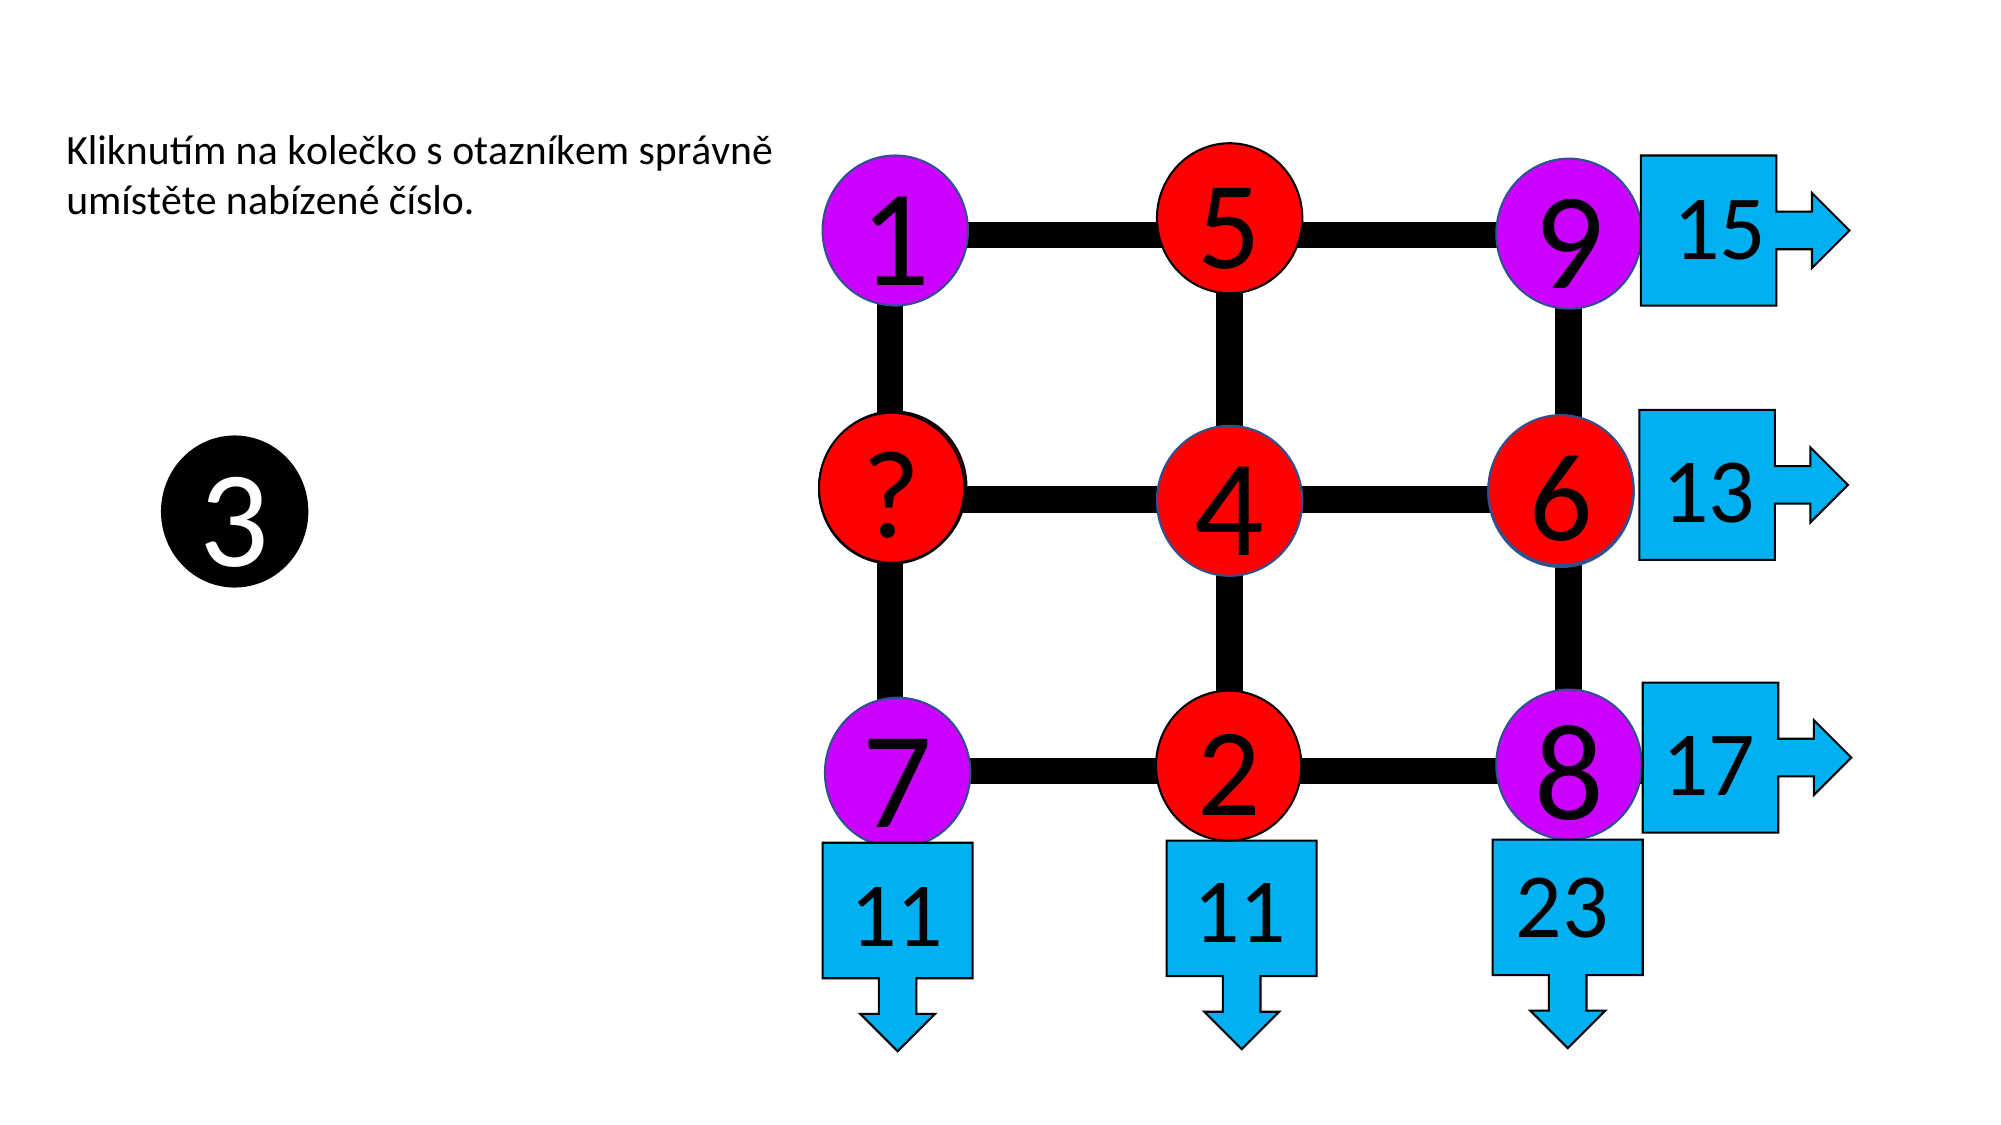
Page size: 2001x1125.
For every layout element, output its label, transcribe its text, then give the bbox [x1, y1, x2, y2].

text_box 17 [1647, 695, 1771, 822]
text_box [1781, 192, 1850, 268]
text_box [869, 560, 907, 700]
text_box 8 [1496, 689, 1642, 837]
text_box [1216, 575, 1242, 691]
text_box [822, 842, 973, 1052]
text_box 11 [835, 847, 959, 974]
text_box [1492, 839, 1643, 1049]
text_box [1300, 759, 1498, 784]
text_box Kliknutím na kolečko s otazníkem správně umístěte nabízené číslo. [51, 114, 789, 231]
text_box [963, 487, 1158, 512]
text_box [967, 223, 1162, 248]
text_box [1297, 223, 1497, 248]
text_box [970, 759, 1158, 784]
text_box [837, 539, 845, 547]
text_box [1302, 487, 1490, 512]
text_box 6 [1488, 415, 1634, 566]
text_box [846, 547, 855, 554]
text_box [918, 553, 929, 559]
text_box [1640, 682, 1852, 833]
text_box ? [819, 412, 965, 563]
text_box [1166, 840, 1317, 1050]
text_box [1639, 409, 1848, 560]
text_box 11 [1178, 842, 1302, 969]
text_box 2 [1156, 690, 1302, 841]
text_box 3 [161, 436, 308, 587]
text_box 1 [822, 155, 968, 306]
text_box 15 [1658, 160, 1781, 286]
text_box [1216, 293, 1242, 426]
text_box 7 [824, 697, 971, 842]
text_box [1640, 155, 1777, 306]
text_box 5 [1156, 143, 1303, 294]
text_box [877, 304, 903, 413]
text_box 13 [1647, 423, 1771, 549]
text_box [1556, 565, 1581, 690]
text_box 23 [1501, 837, 1624, 964]
text_box 4 [1156, 425, 1303, 576]
text_box [1556, 308, 1581, 417]
text_box 9 [1496, 158, 1640, 309]
